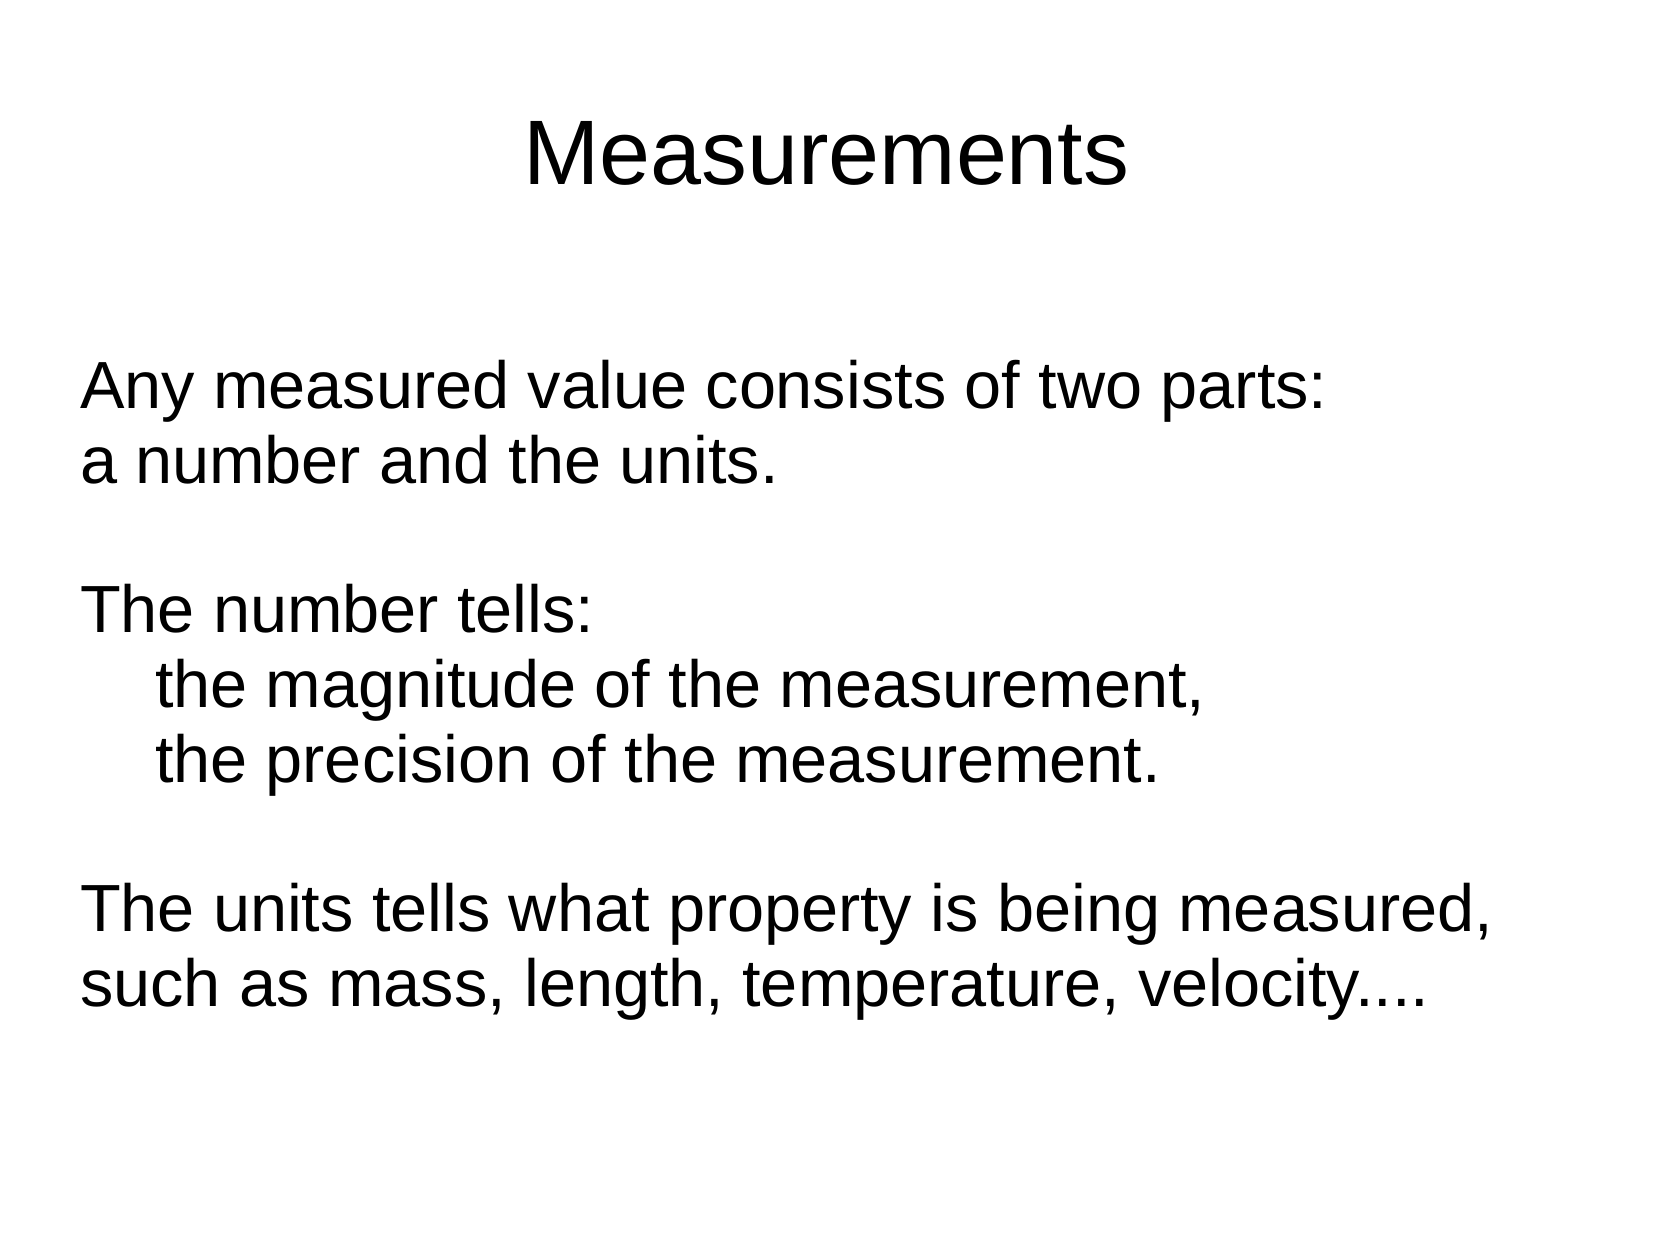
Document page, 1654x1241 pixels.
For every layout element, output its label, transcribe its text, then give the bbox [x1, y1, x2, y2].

subtitle Any measured value consists of two parts: a number and the units. The number tells: the magnitude of the measurement, the precision of the measurement. The units tells what property is being measured, such as mass, length, temperature, velocity.... [80, 273, 1569, 1022]
title Measurements [82, 49, 1571, 257]
